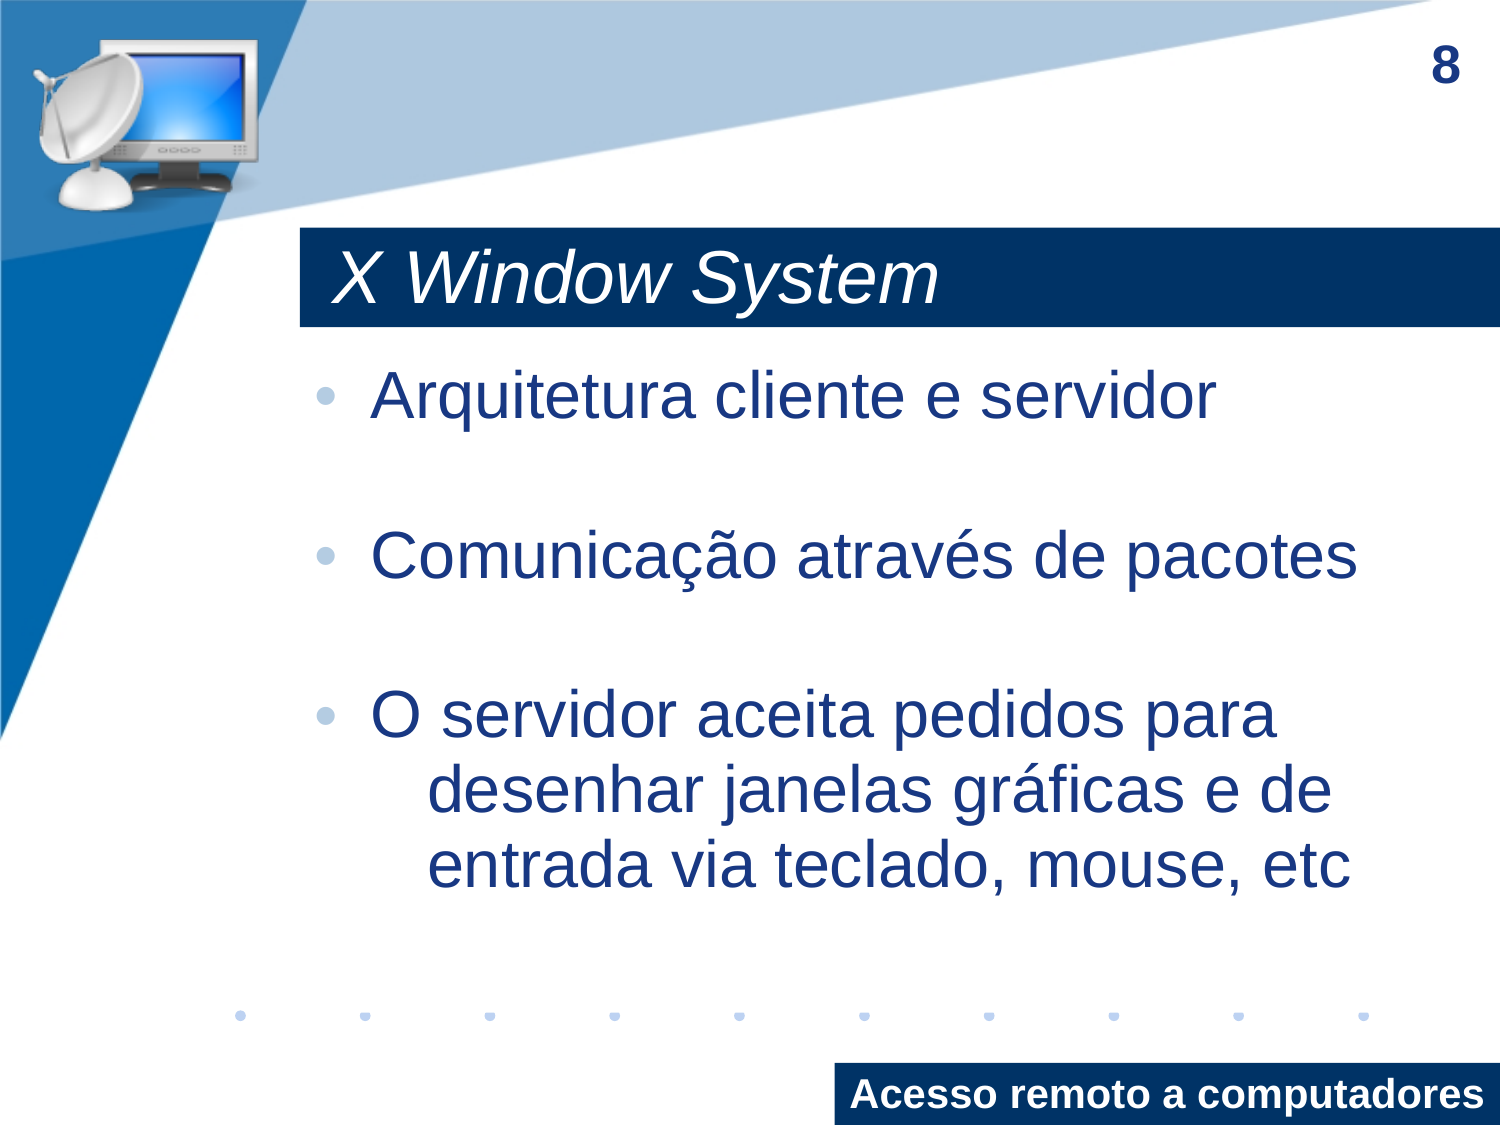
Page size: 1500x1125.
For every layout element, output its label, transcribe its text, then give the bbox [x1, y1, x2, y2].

list Arquitetura cliente e servidor Comunicação através de pacotes O servidor aceita pedidos para desenhar janelas gráficas e de entrada via teclado, mouse, etc [299, 350, 1477, 1013]
title X Window System [299, 227, 1500, 328]
picture [0, 0, 1500, 842]
